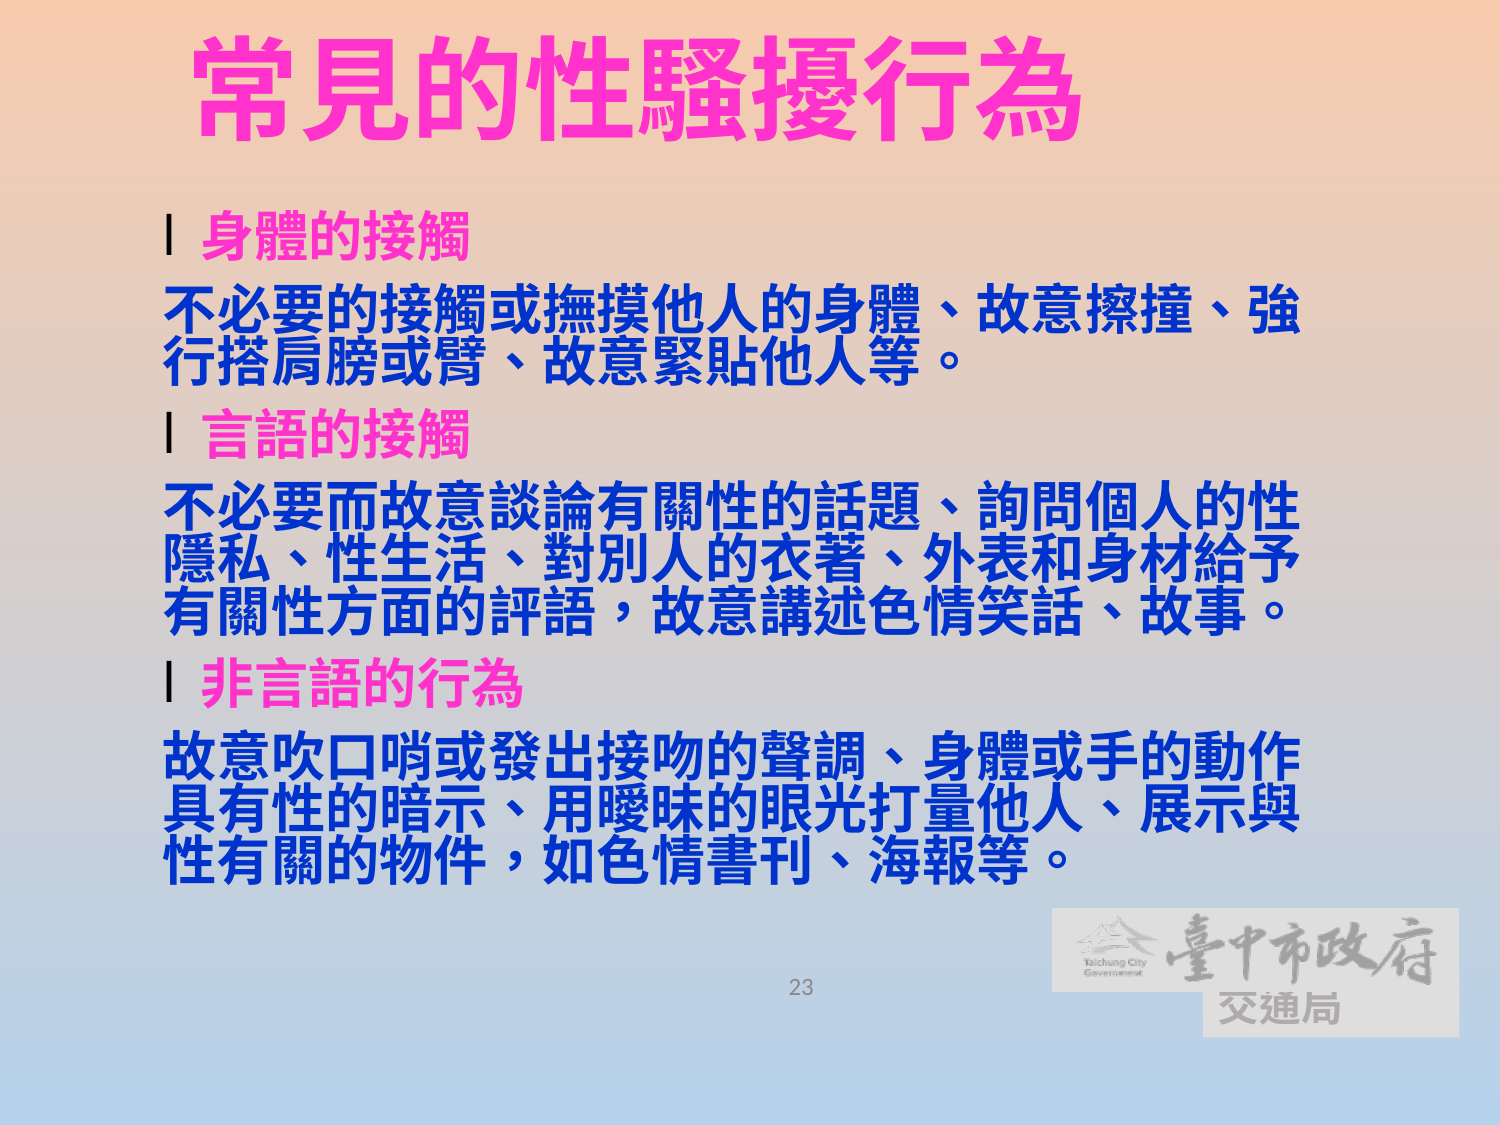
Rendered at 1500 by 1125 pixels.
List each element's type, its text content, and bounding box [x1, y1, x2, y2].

text_box 23 [773, 944, 886, 1027]
title 常見的性騷擾行為 [91, 19, 1183, 164]
list 身體的接觸 不必要的接觸或撫摸他人的身體、故意擦撞、強行搭肩膀或臂、故意緊貼他人等。 言語的接觸 不必要而故意談論有關性的話題、詢問個人的性隱私、性生活、對別人的衣著、外表和身材給予有關性方面的評語，故意講述色情笑話、故事。 非言語的行為 故意吹口哨或發出接吻的聲調、身體或手的動作具有性的暗示、用曖昧的眼光打量他人、展示與性有關的物件，如色情書刊、海報等。 [147, 207, 1353, 904]
